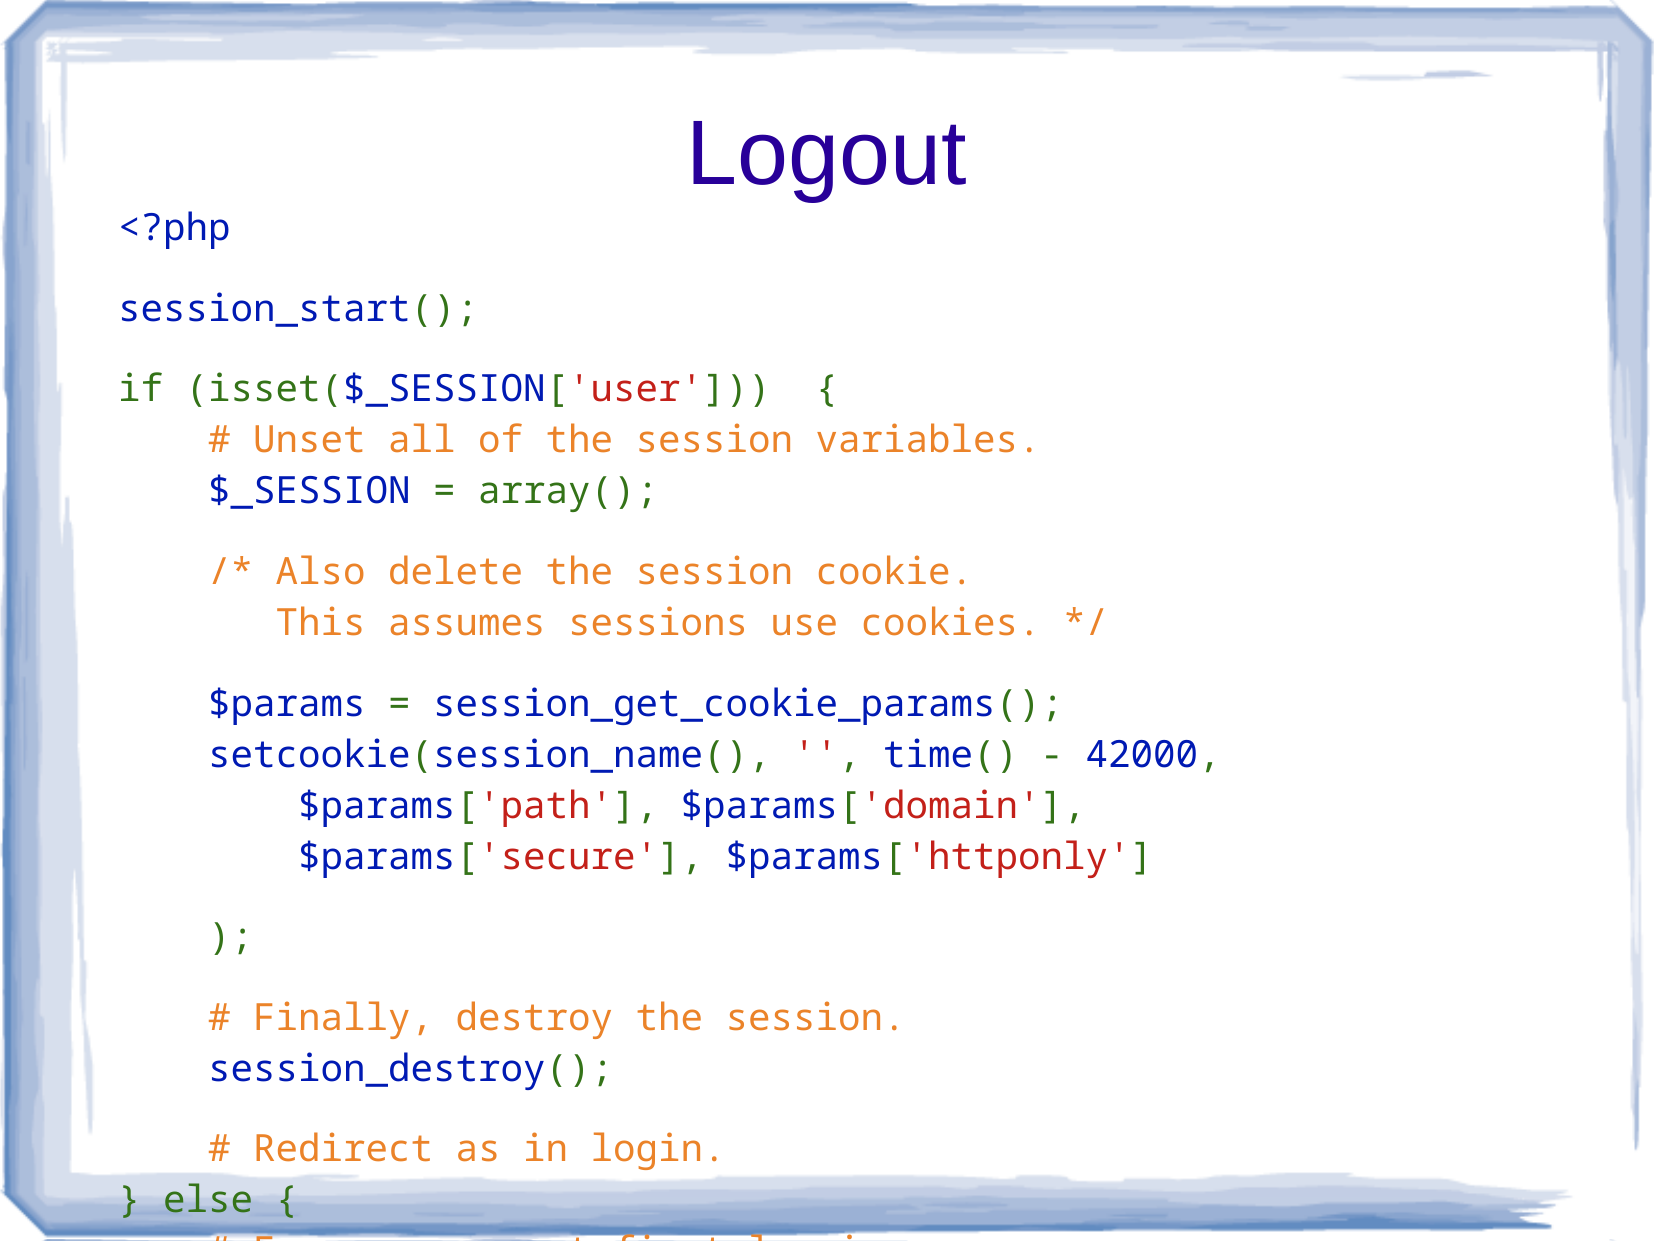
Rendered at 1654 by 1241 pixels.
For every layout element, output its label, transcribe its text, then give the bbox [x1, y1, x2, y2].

list <?php session_start(); if (isset($_SESSION['user'])) { # Unset all of the session variables. $_SESSION = array(); /* Also delete the session cookie. This assumes sessions use cookies. */ $params = session_get_cookie_params(); setcookie(session_name(), '', time() - 42000, $params['path'], $params['domain'], $params['secure'], $params['httponly'] ); # Finally, destroy the session. session_destroy(); # Redirect as in login. } else { # Error: you must first log in. } ?> [118, 200, 1571, 1226]
picture [0, 0, 1654, 1241]
title Logout [82, 49, 1571, 257]
